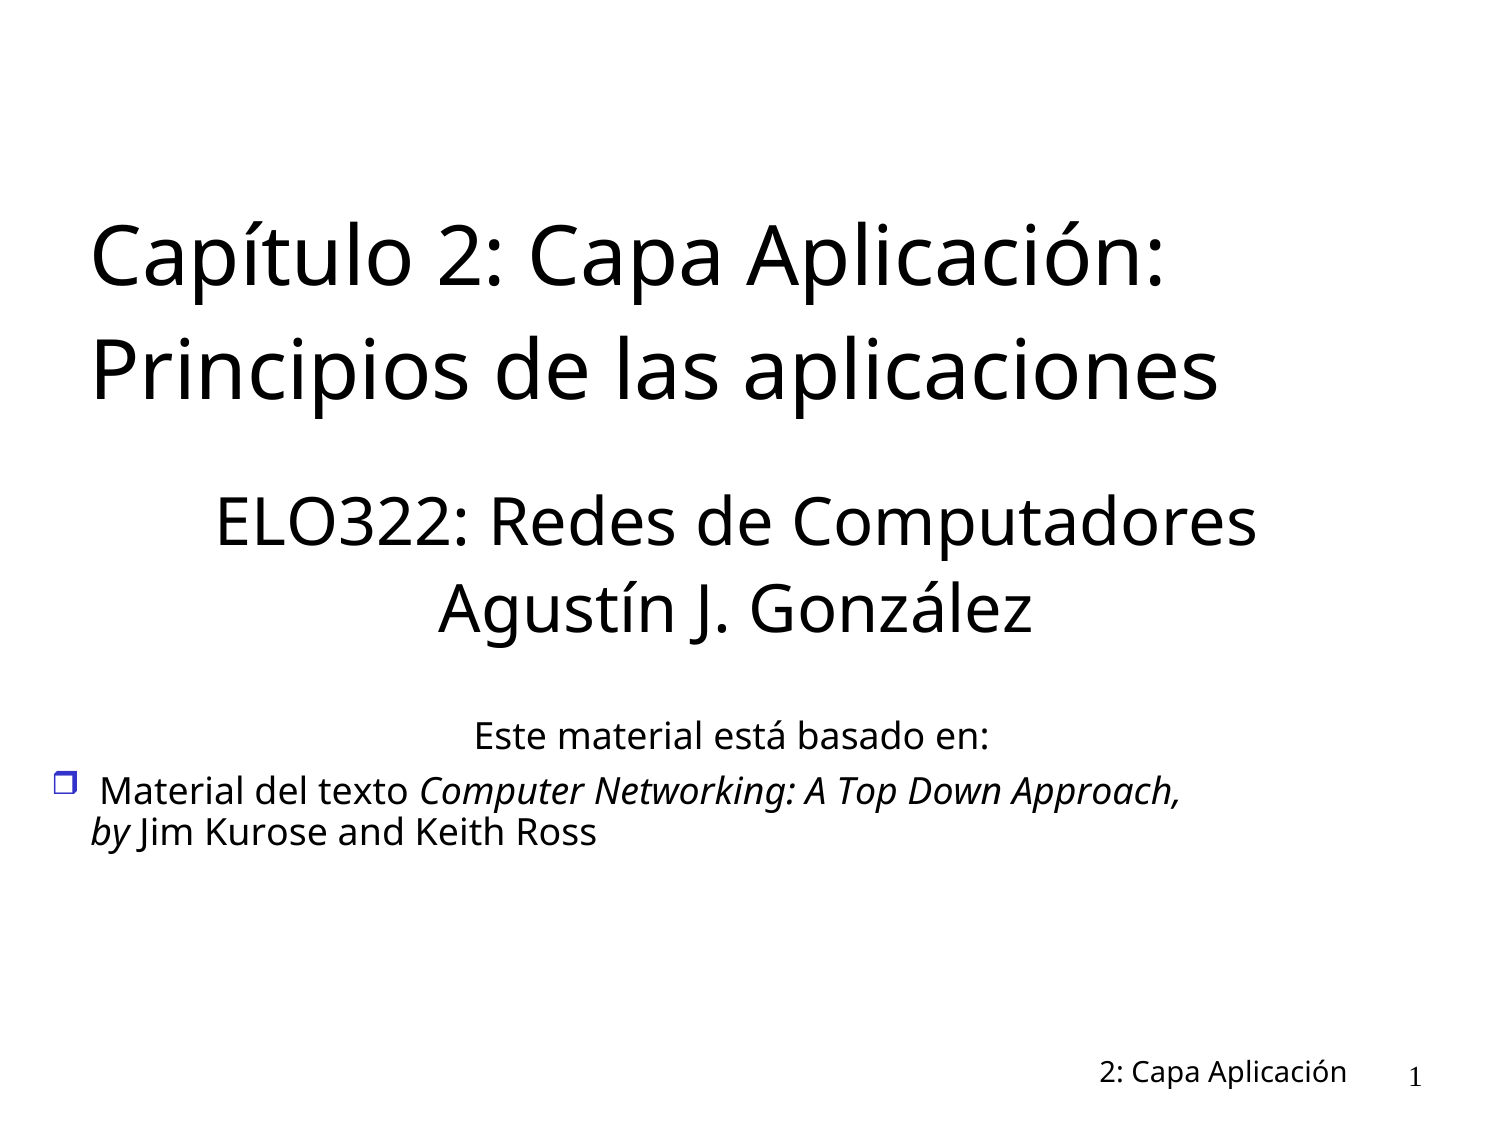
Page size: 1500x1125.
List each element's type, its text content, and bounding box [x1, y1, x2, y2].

title Capítulo 2: Capa Aplicación: Principios de las aplicaciones [75, 189, 1375, 431]
text_box ELO322: Redes de Computadores Agustín J. González Este material está basado en: Material del texto Computer Networking: A Top Down Approach, by Jim Kurose and Keith Ross [36, 479, 1437, 1038]
